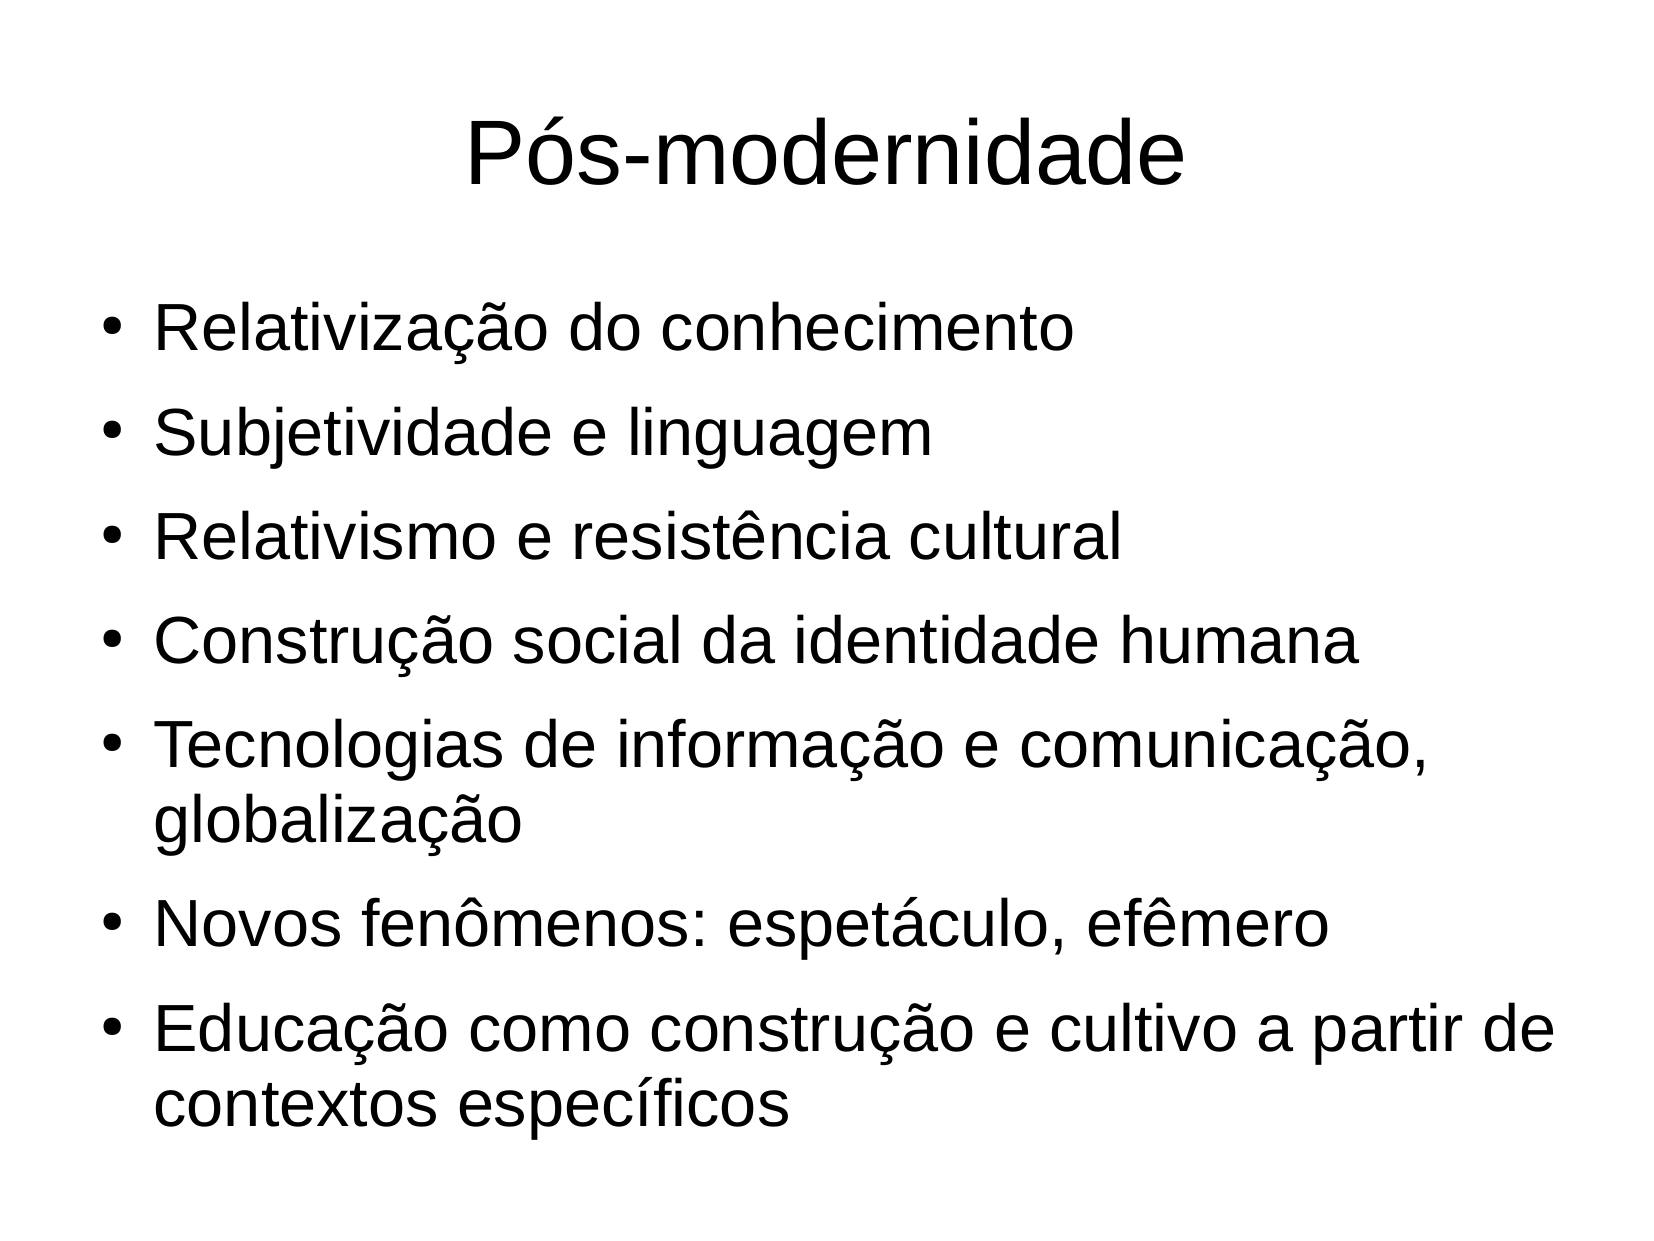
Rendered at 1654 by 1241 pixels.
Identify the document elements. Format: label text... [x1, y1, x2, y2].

list Relativização do conhecimento Subjetividade e linguagem Relativismo e resistência cultural Construção social da identidade humana Tecnologias de informação e comunicação, globalização Novos fenômenos: espetáculo, efêmero Educação como construção e cultivo a partir de contextos específicos [82, 290, 1571, 1141]
title Pós-modernidade [82, 49, 1571, 257]
